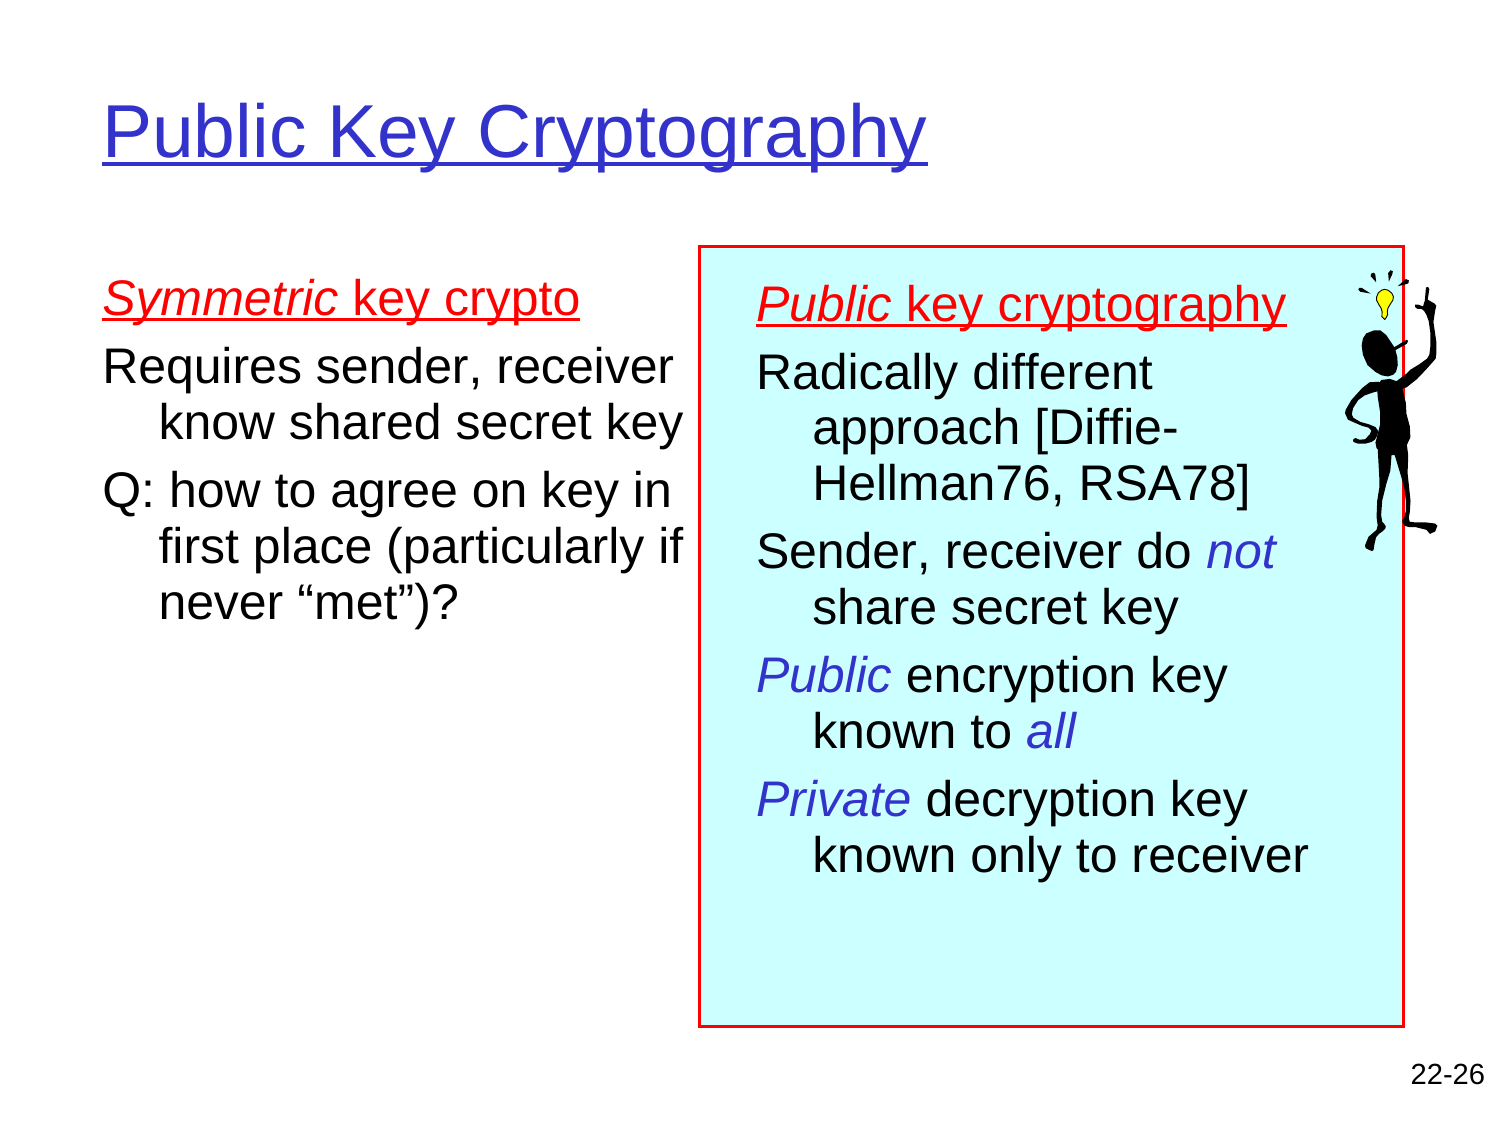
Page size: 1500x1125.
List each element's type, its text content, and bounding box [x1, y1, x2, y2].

list Symmetric key crypto Requires sender, receiver know shared secret key Q: how to agree on key in first place (particularly if never “met”)? [87, 262, 713, 1026]
text_box [699, 246, 1404, 1027]
text_box Public key cryptography Radically different approach [Diffie-Hellman76, RSA78] Sender, receiver do not share secret key Public encryption key known to all Private decryption key known only to receiver [741, 268, 1342, 1031]
title Public Key Cryptography [87, 37, 1363, 225]
picture [1345, 270, 1438, 552]
